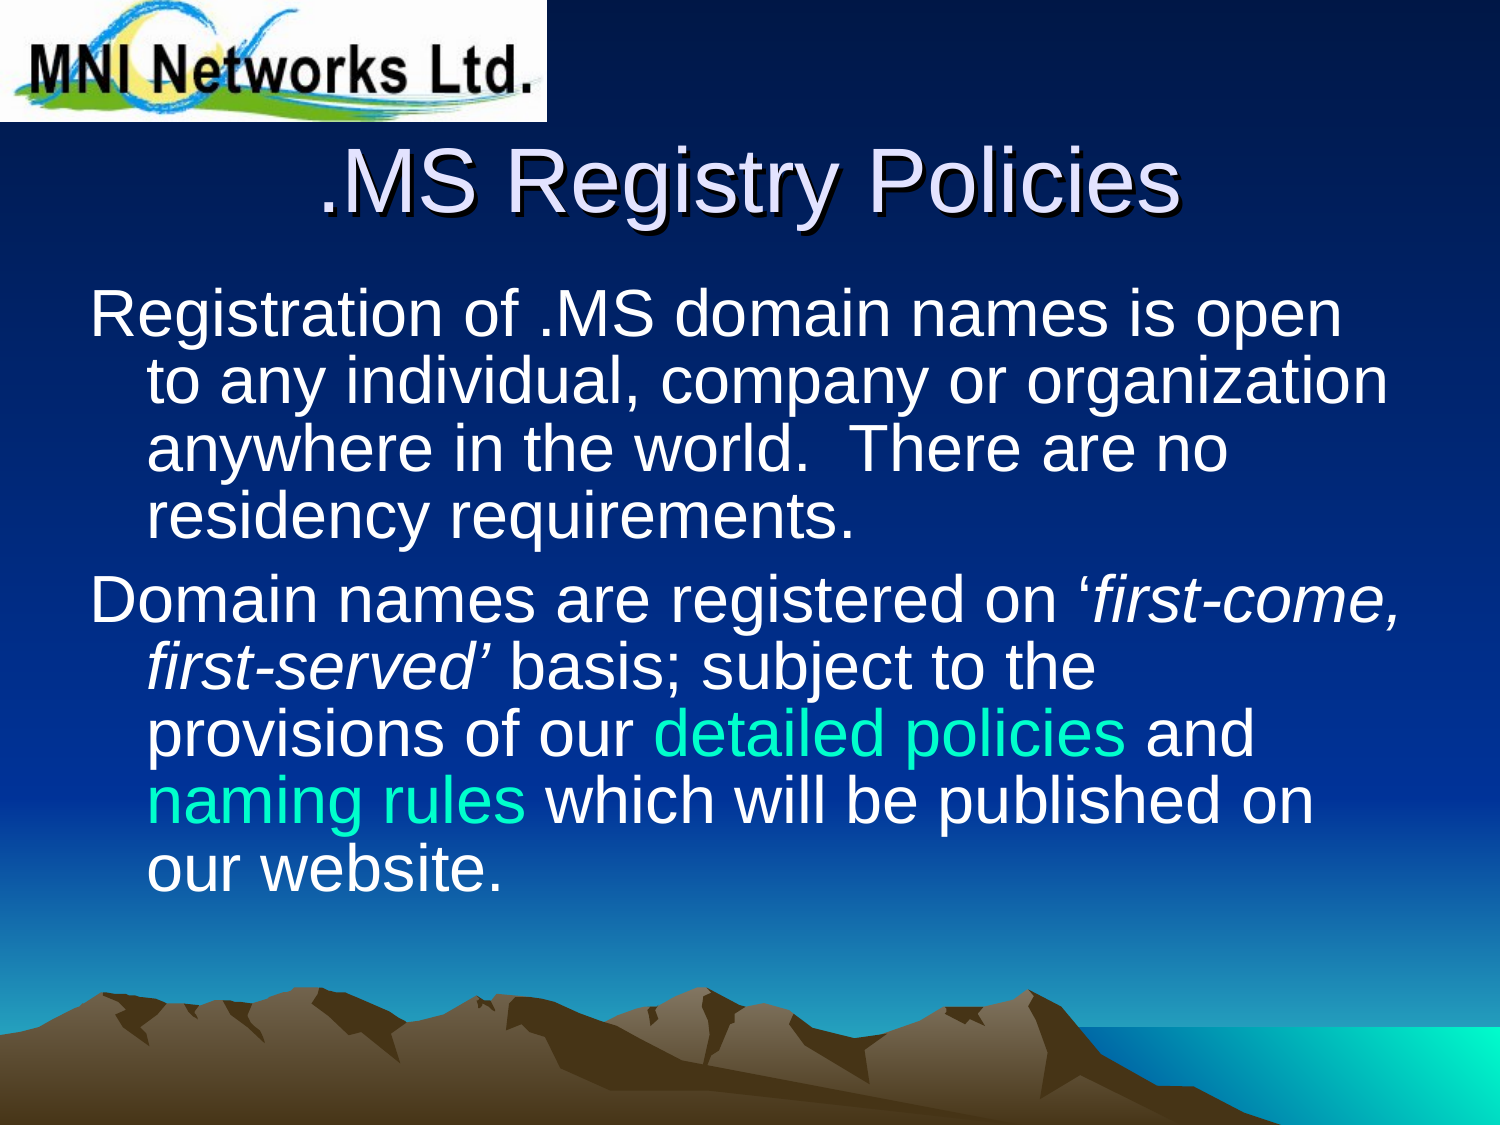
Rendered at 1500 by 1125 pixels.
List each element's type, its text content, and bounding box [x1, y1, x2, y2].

list Registration of .MS domain names is open to any individual, company or organization anywhere in the world. There are no residency requirements. Domain names are registered on ‘first-come, first-served’ basis; subject to the provisions of our detailed policies and naming rules which will be published on our website. [75, 275, 1426, 1001]
picture [0, 0, 547, 122]
title .MS Registry Policies [75, 87, 1426, 275]
